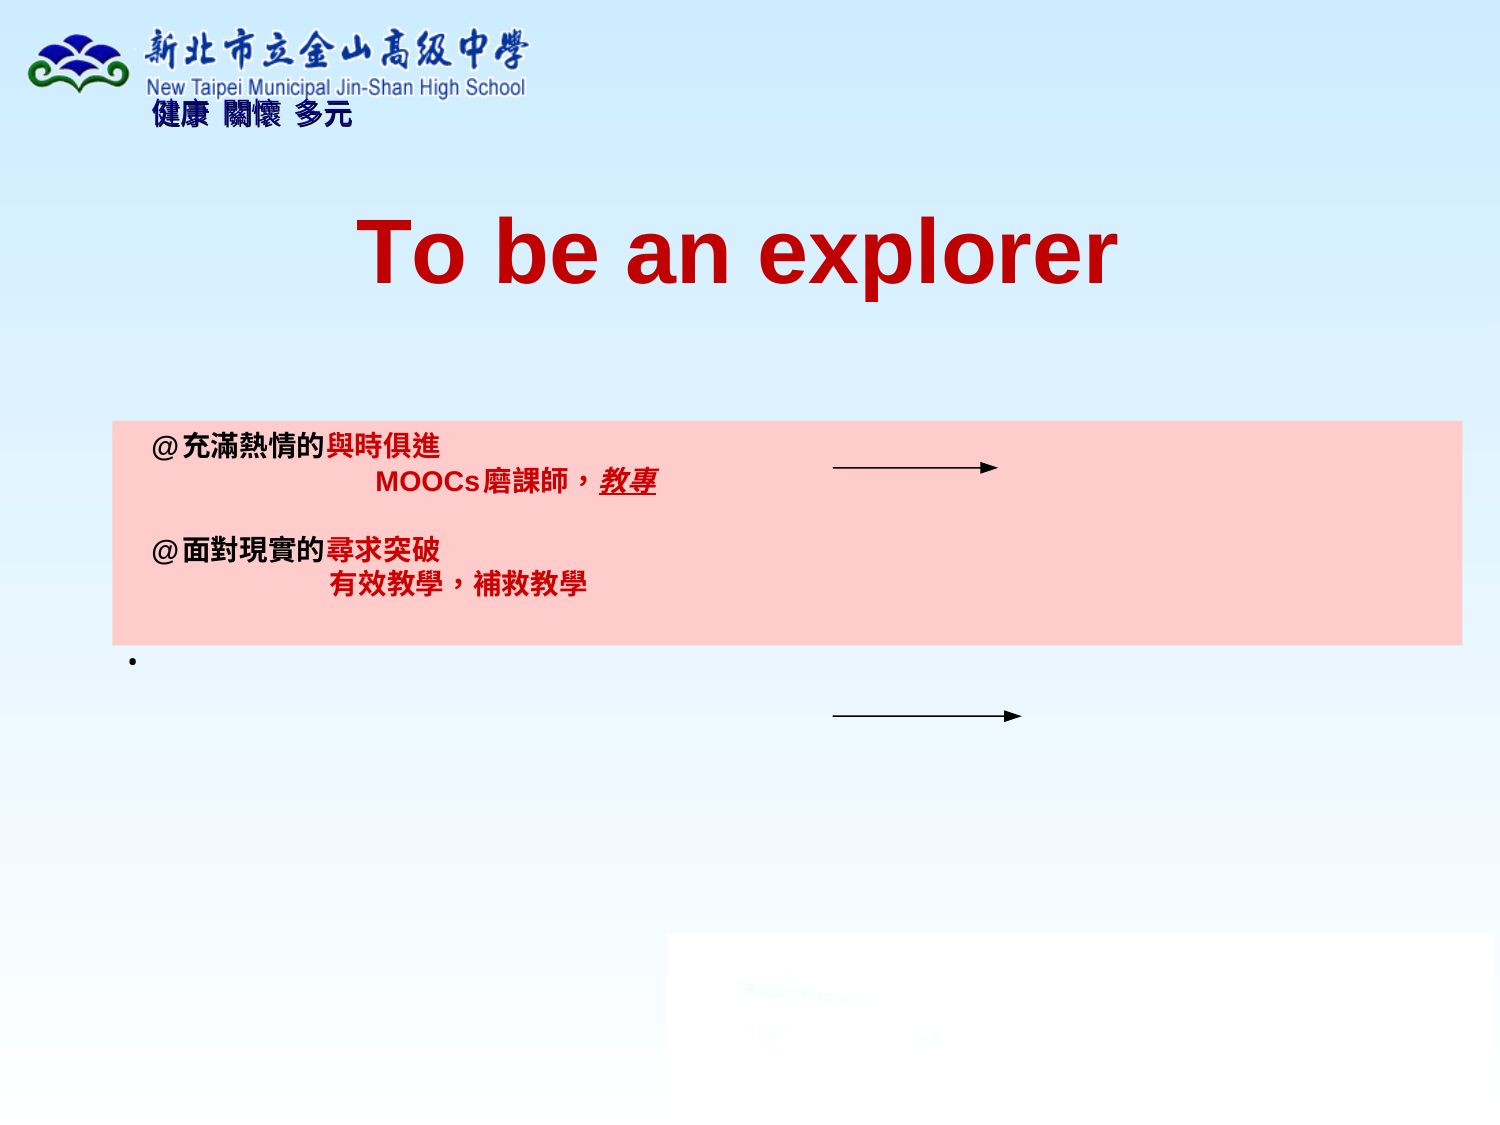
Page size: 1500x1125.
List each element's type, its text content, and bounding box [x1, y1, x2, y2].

title To be an explorer [183, 184, 1294, 373]
list @充滿熱情的與時俱進 MOOCs磨課師，教專 @面對現實的尋求突破 有效教學，補救教學 [112, 420, 1463, 646]
